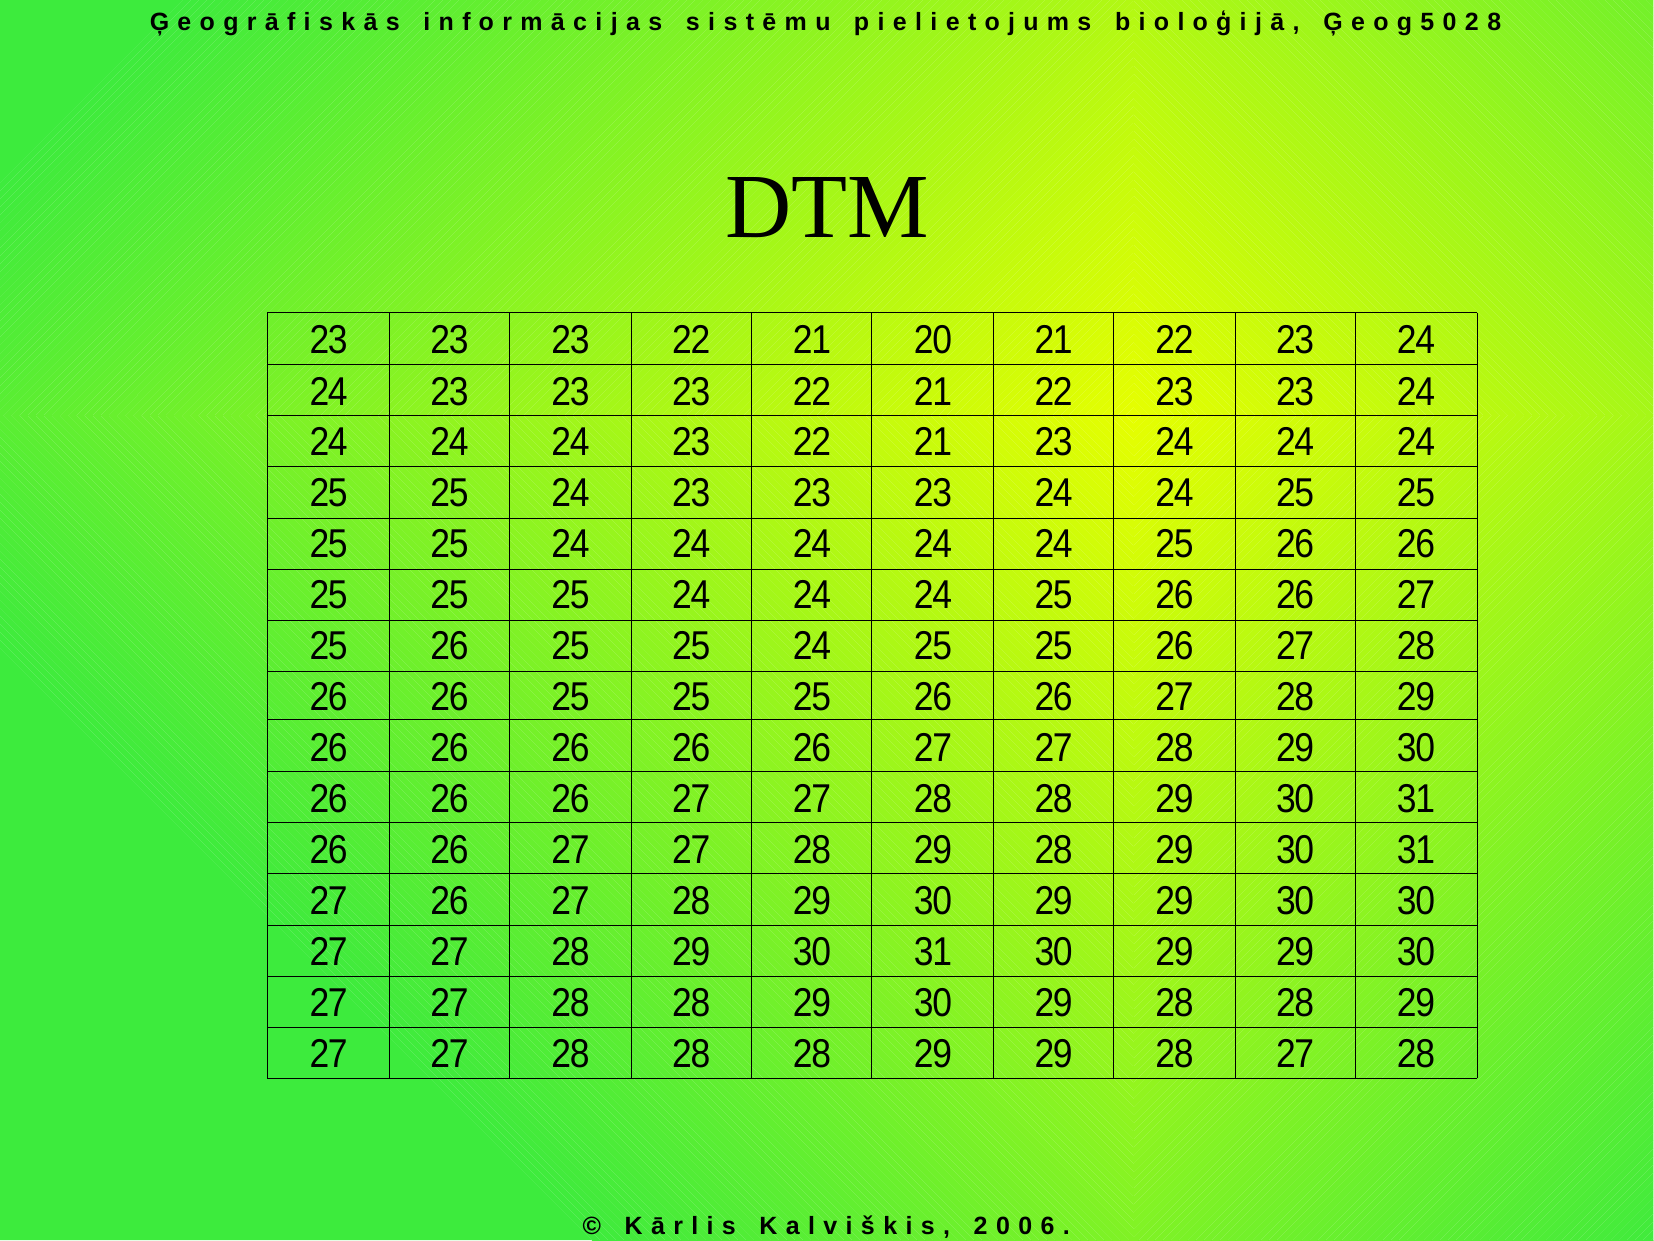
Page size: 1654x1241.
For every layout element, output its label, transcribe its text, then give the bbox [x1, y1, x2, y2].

chart [264, 311, 1480, 1082]
title DTM [121, 102, 1534, 311]
